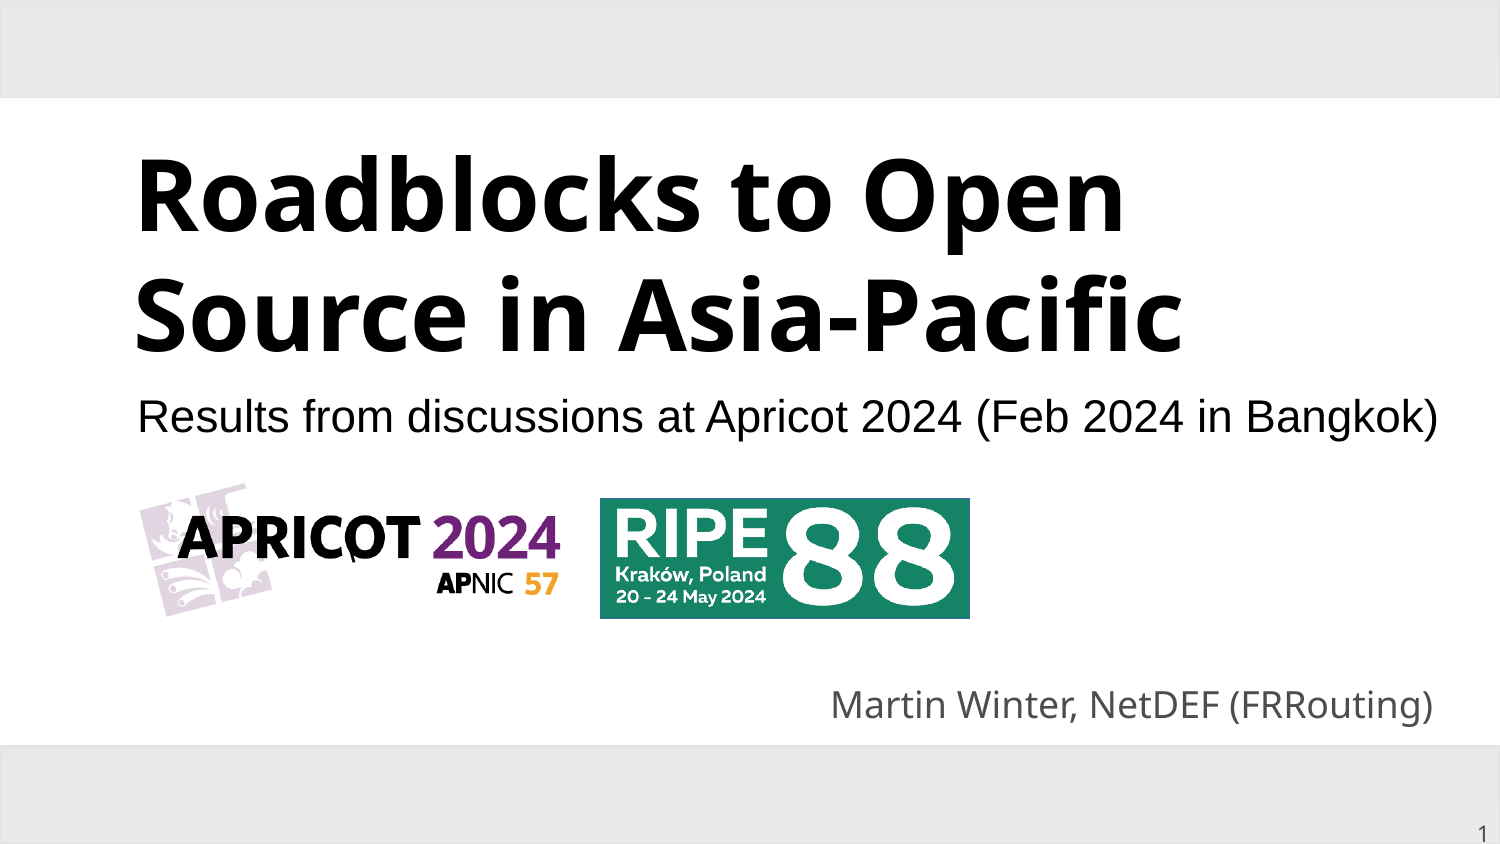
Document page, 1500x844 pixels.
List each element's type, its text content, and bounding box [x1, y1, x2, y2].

picture [600, 493, 971, 619]
text_box Results from discussions at Apricot 2024 (Feb 2024 in Bangkok) [122, 383, 1452, 450]
text_box Martin Winter, NetDEF (FRRouting) [830, 681, 1434, 727]
picture [137, 482, 563, 618]
title Roadblocks to Open Source in Asia-Pacific [133, 193, 1388, 310]
